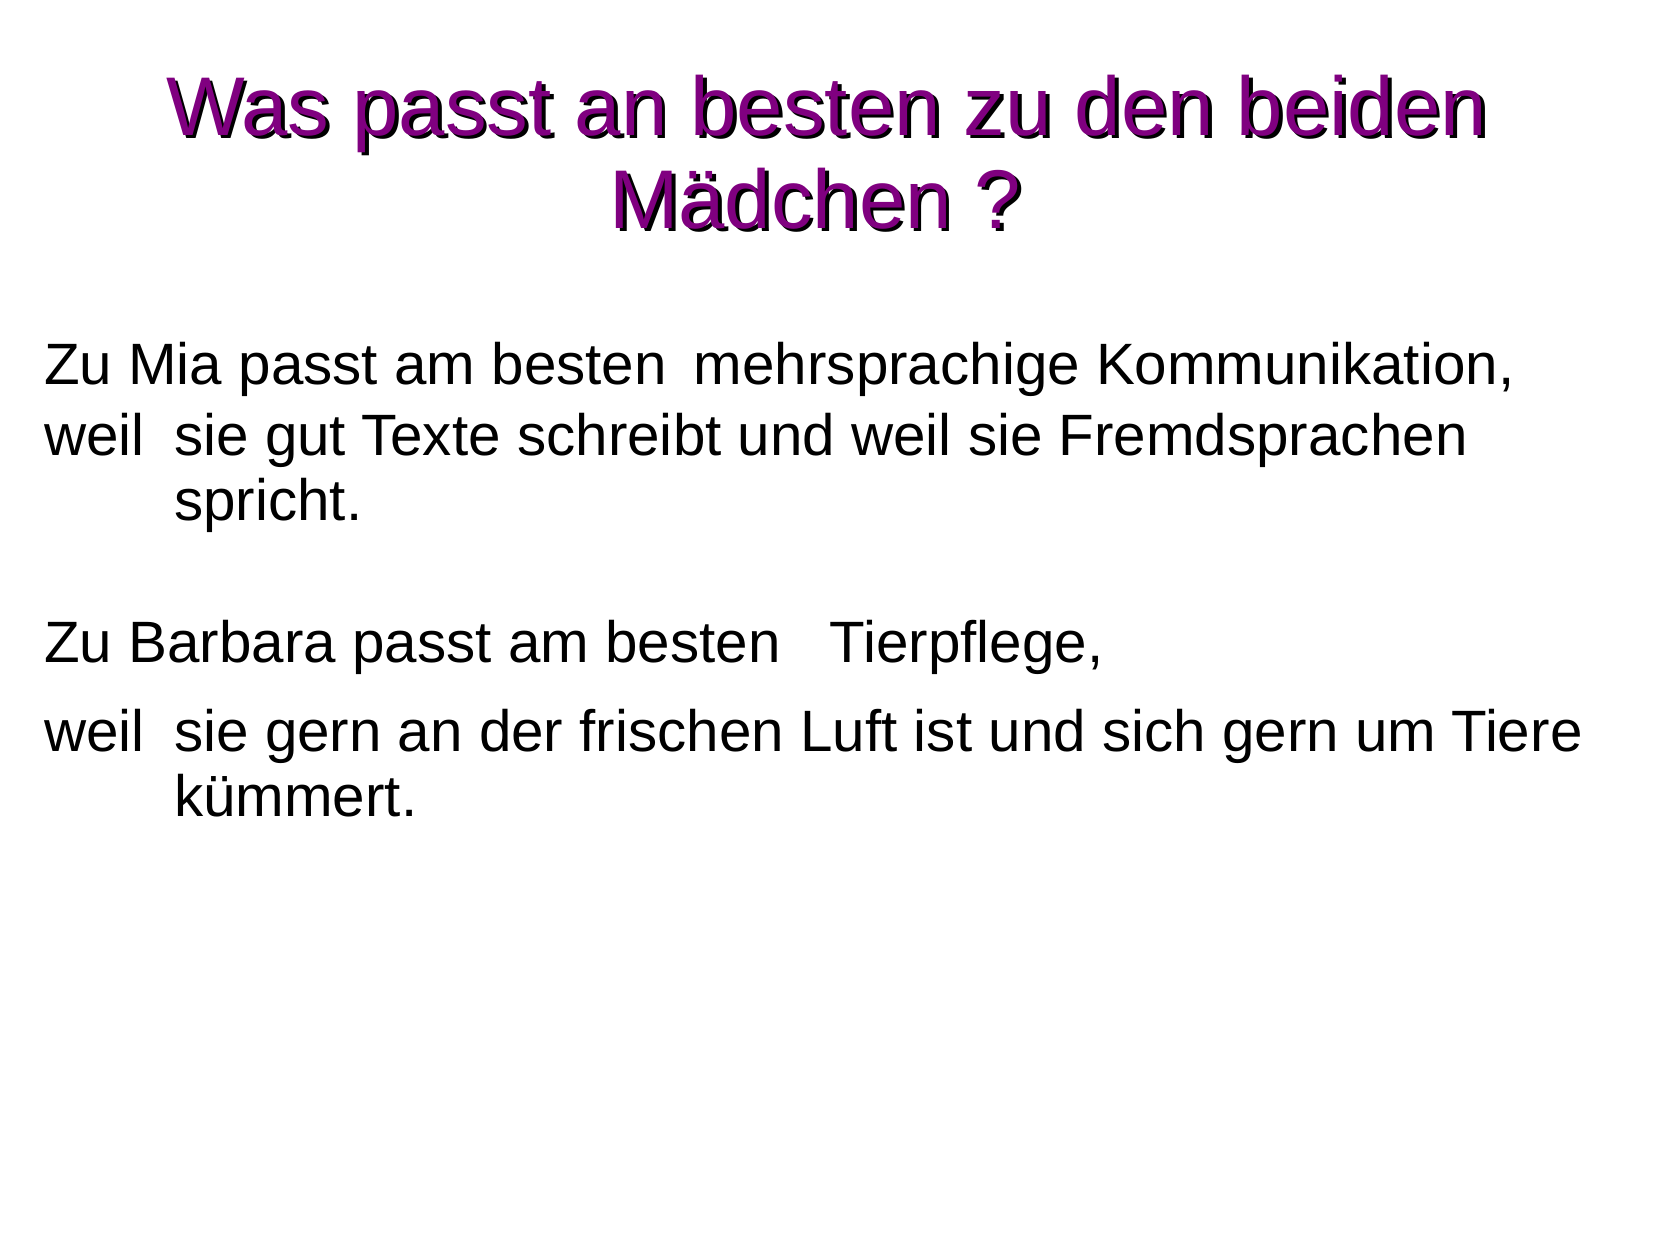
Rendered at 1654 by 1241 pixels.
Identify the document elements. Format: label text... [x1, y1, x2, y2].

text_box Zu Mia passt am besten [29, 324, 679, 395]
text_box mehrsprachige Kommunikation, [679, 324, 1654, 395]
text_box Zu Barbara passt am besten [29, 602, 814, 682]
text_box sie gern an der frischen Luft ist und sich gern um Tiere kümmert. [159, 690, 1654, 836]
title Was passt an besten zu den beiden Mädchen ? [82, 49, 1571, 257]
text_box Tierpflege, [814, 602, 1654, 682]
text_box weil [29, 395, 159, 476]
text_box weil [29, 690, 159, 771]
text_box sie gut Texte schreibt und weil sie Fremdsprachen spricht. [159, 395, 1654, 541]
